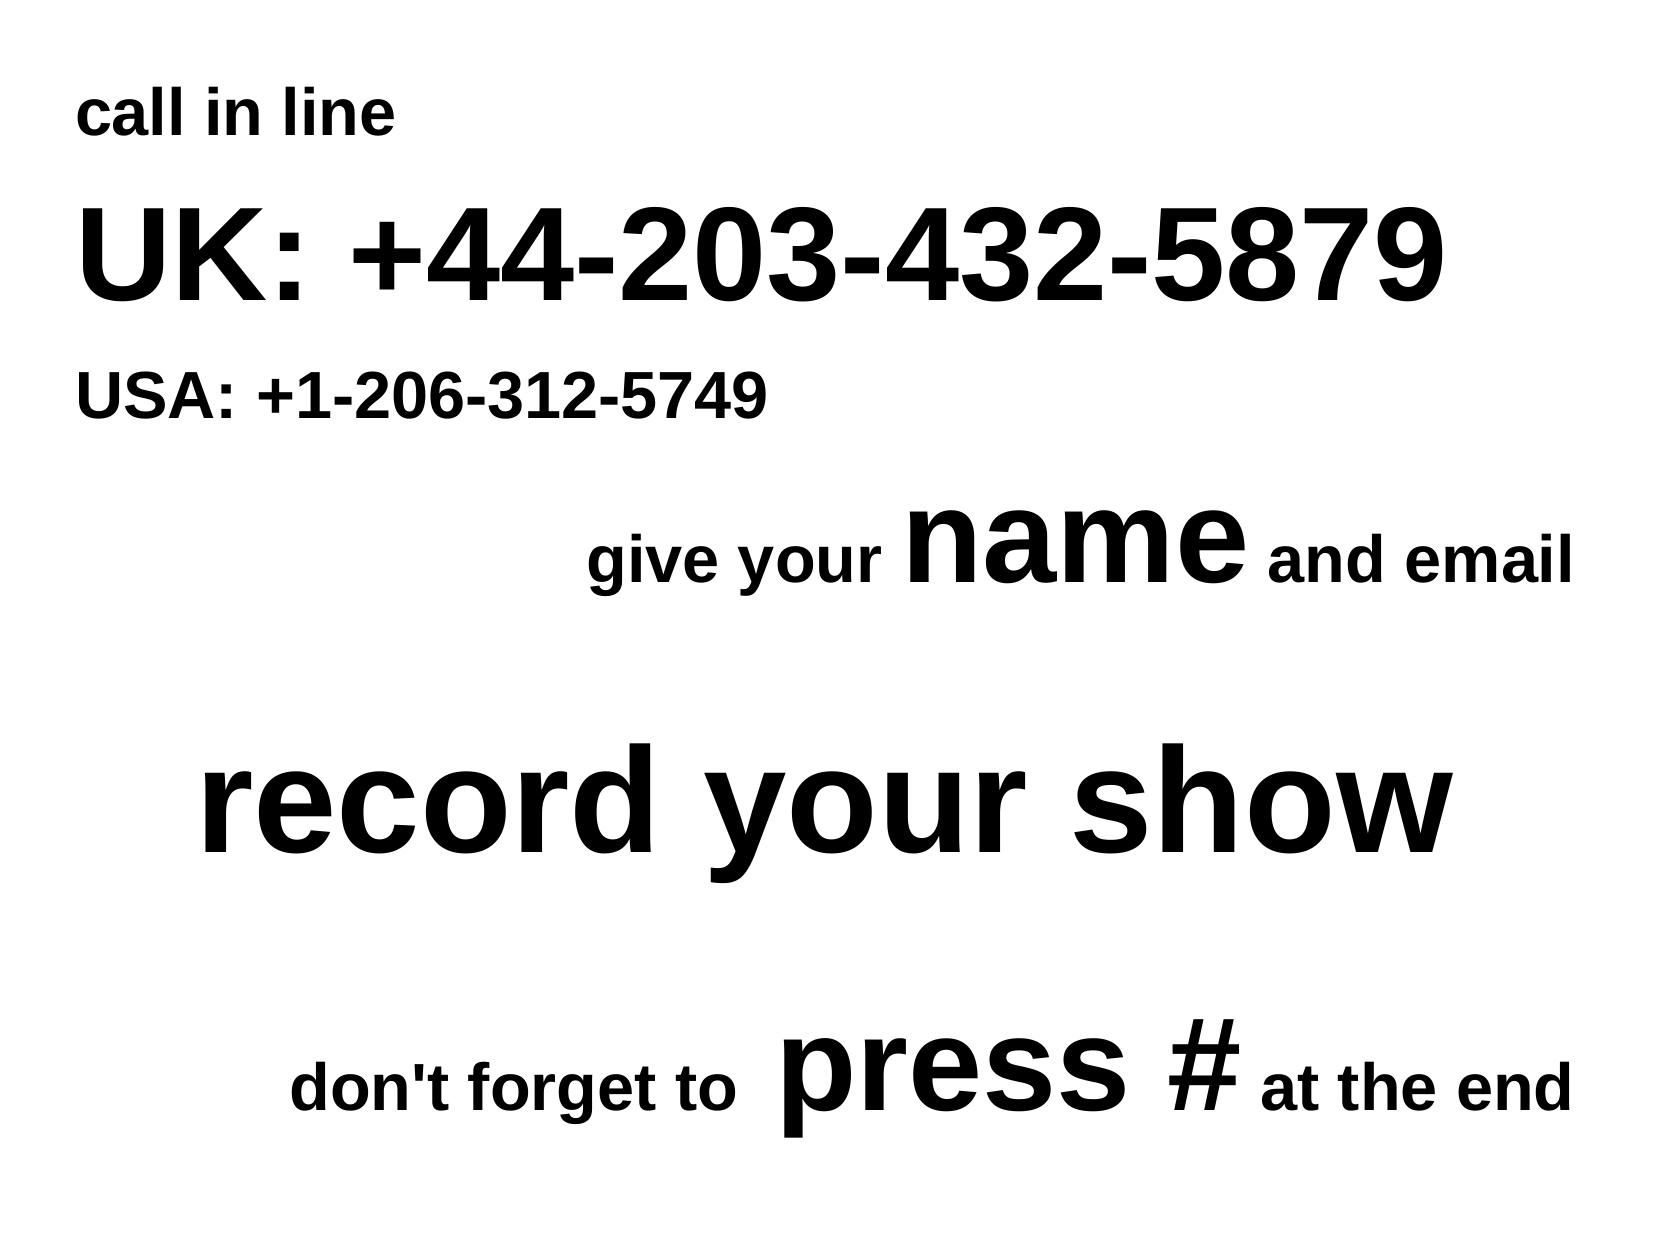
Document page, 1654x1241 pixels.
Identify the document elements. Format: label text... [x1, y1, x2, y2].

list call in line UK: +44-203-432-5879 USA: +1-206-312-5749 give your name and email record your show don't forget to press # at the end [75, 75, 1576, 1201]
